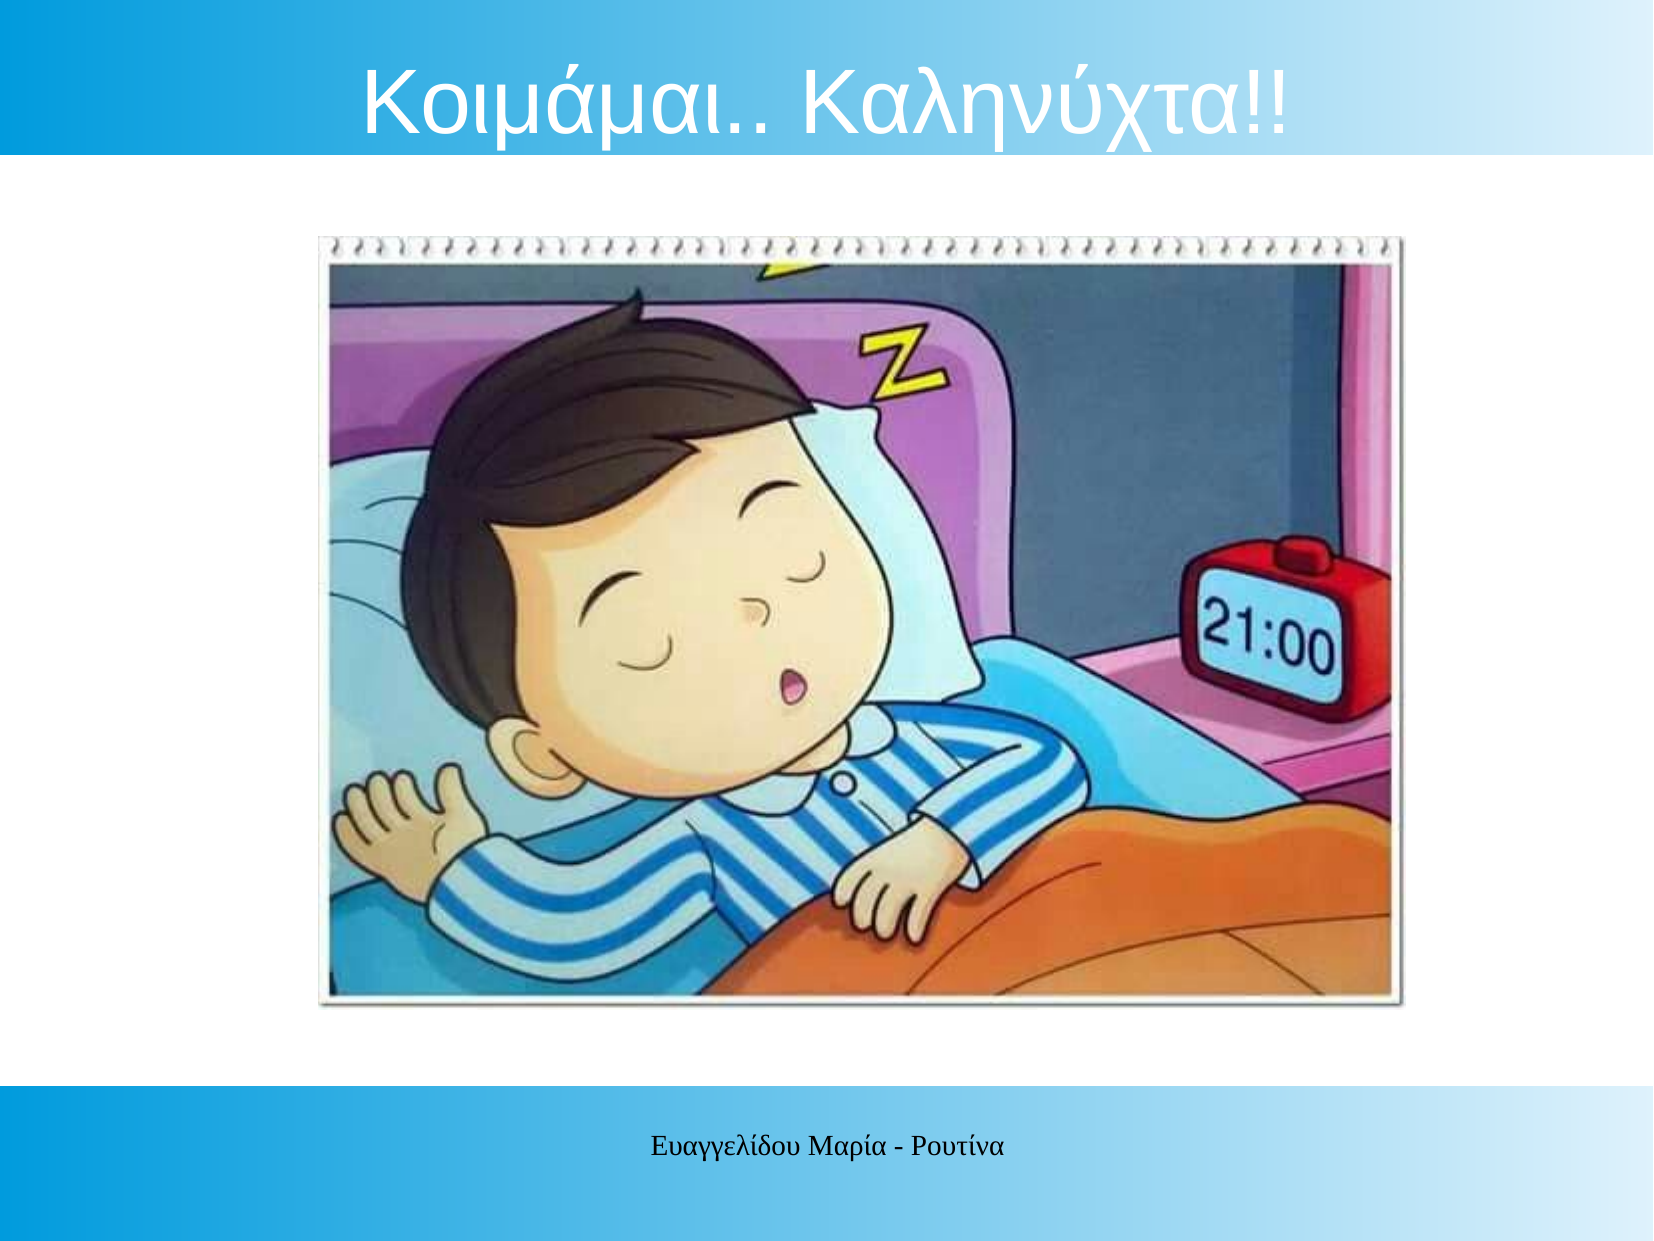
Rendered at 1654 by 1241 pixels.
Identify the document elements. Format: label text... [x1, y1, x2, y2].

picture [318, 236, 1406, 1010]
title Κοιμάμαι.. Καληνύχτα!! [82, 49, 1571, 155]
